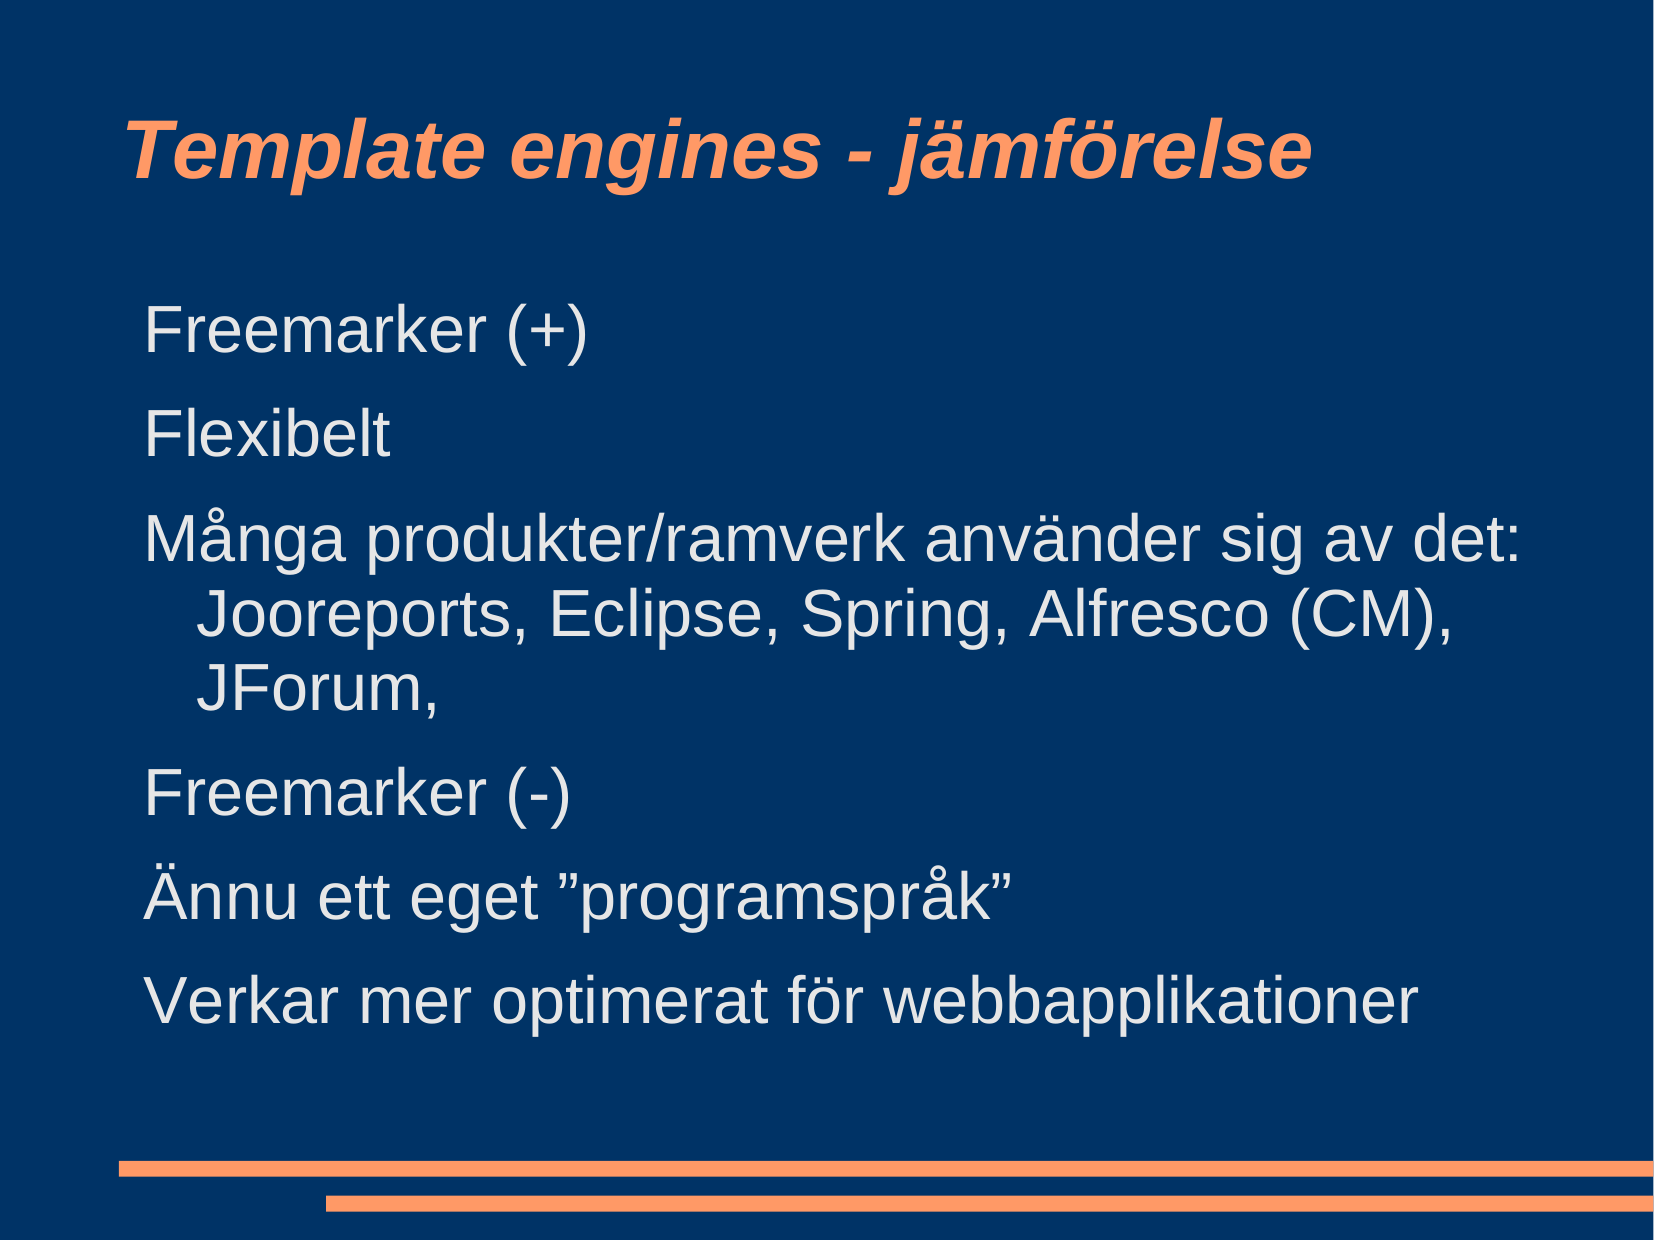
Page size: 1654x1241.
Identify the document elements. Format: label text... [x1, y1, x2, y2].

title Template engines - jämförelse [121, 46, 1534, 254]
list Freemarker (+) Flexibelt Många produkter/ramverk använder sig av det: Jooreports, Eclipse, Spring, Alfresco (CM), JForum, Freemarker (-) Ännu ett eget ”programspråk” Verkar mer optimerat för webbapplikationer [125, 292, 1565, 1241]
